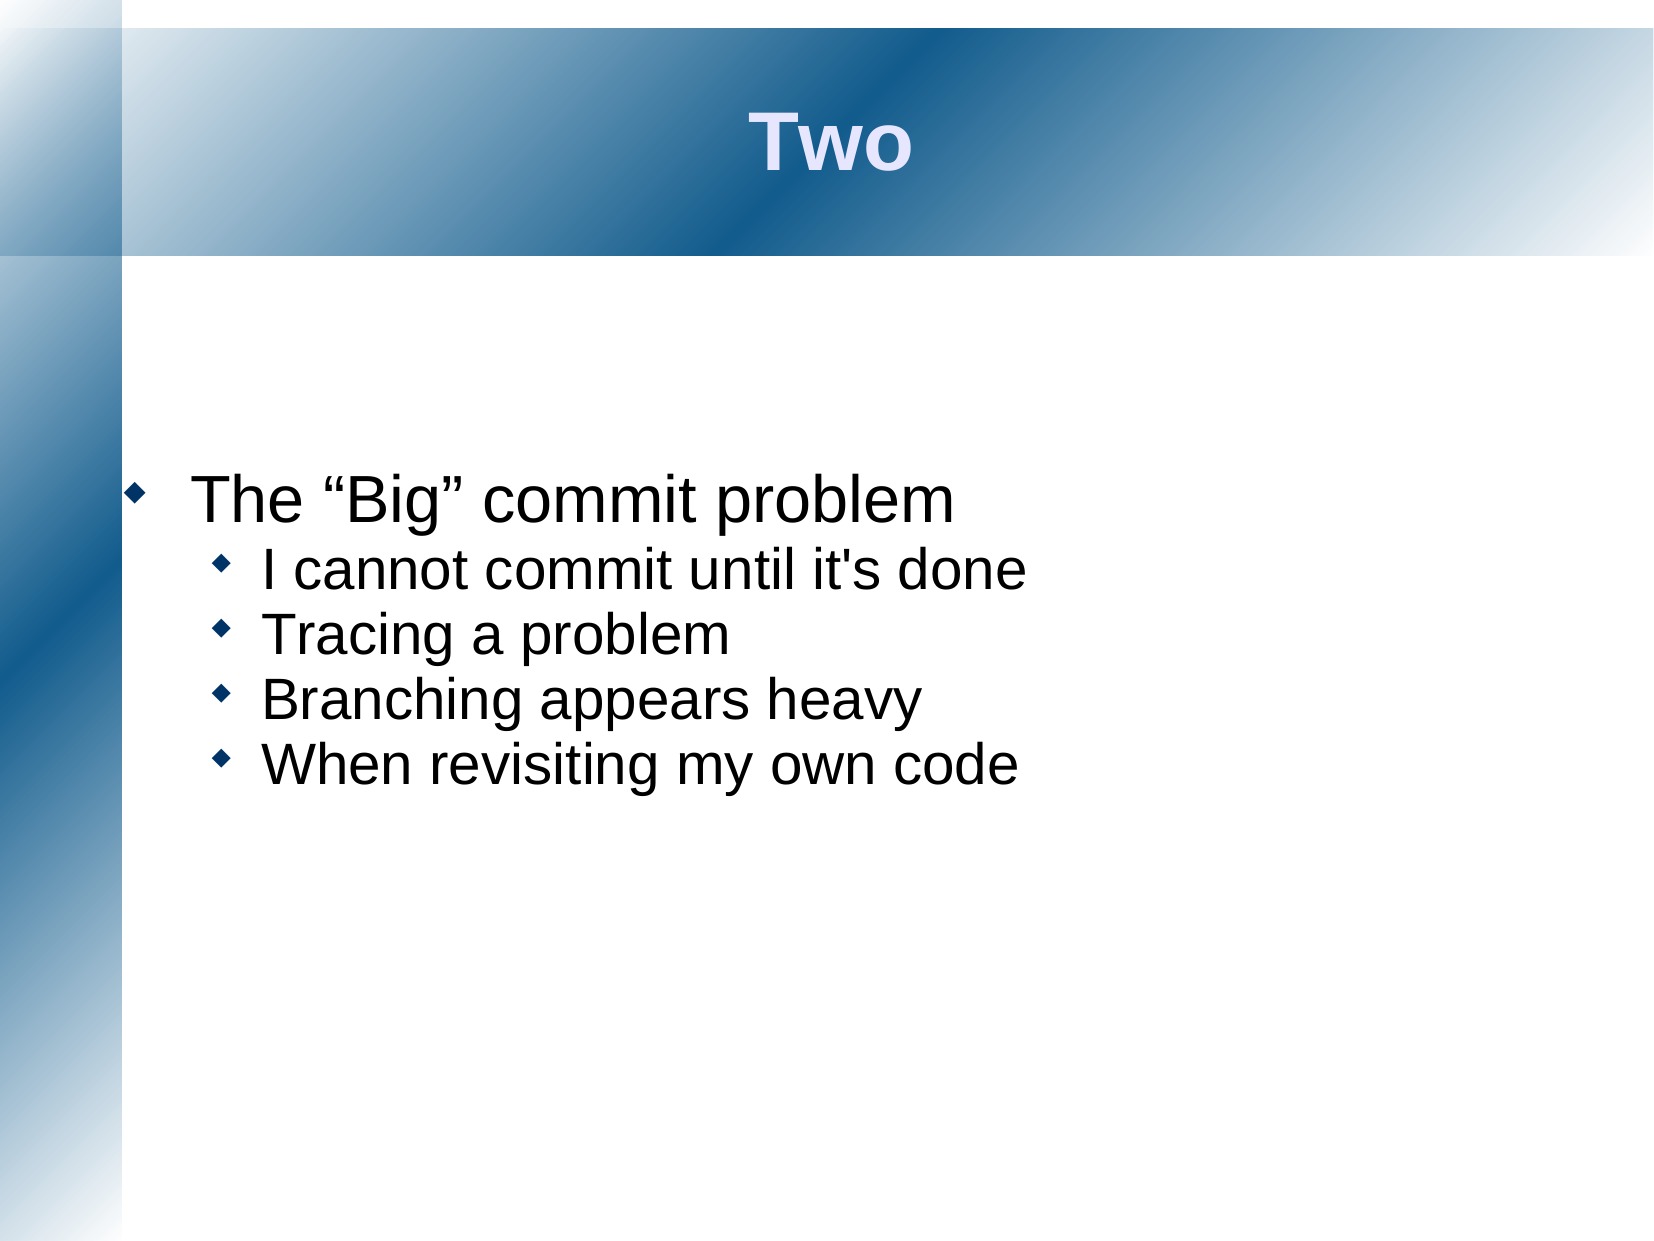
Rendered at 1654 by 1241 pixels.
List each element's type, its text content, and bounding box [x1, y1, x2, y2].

title Two [125, 37, 1538, 246]
list The “Big” commit problem I cannot commit until it's done Tracing a problem Branching appears heavy When revisiting my own code [119, 461, 1532, 1160]
